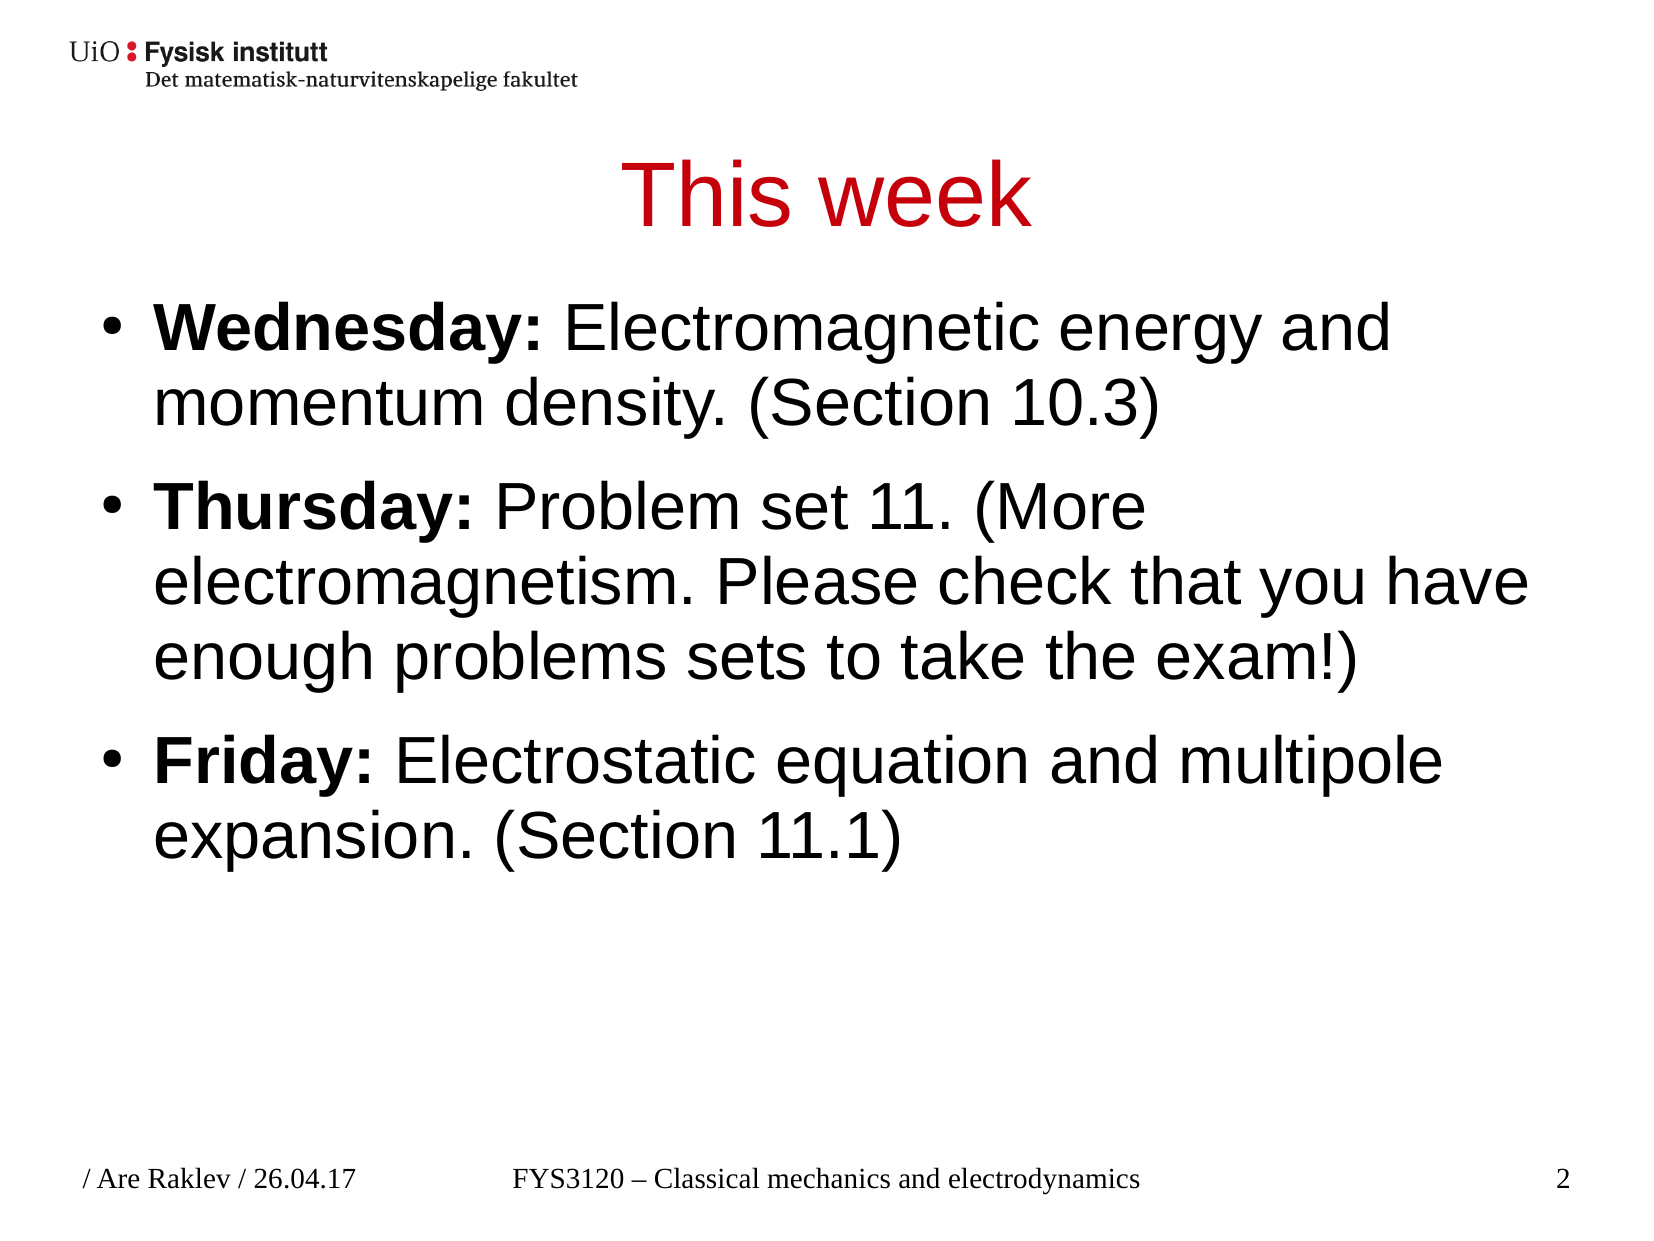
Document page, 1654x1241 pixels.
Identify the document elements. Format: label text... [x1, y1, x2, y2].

title This week [82, 90, 1571, 290]
list Wednesday: Electromagnetic energy and momentum density. (Section 10.3) Thursday: Problem set 11. (More electromagnetism. Please check that you have enough problems sets to take the exam!) Friday: Electrostatic equation and multipole expansion. (Section 11.1) [82, 290, 1576, 1193]
picture [68, 37, 581, 93]
